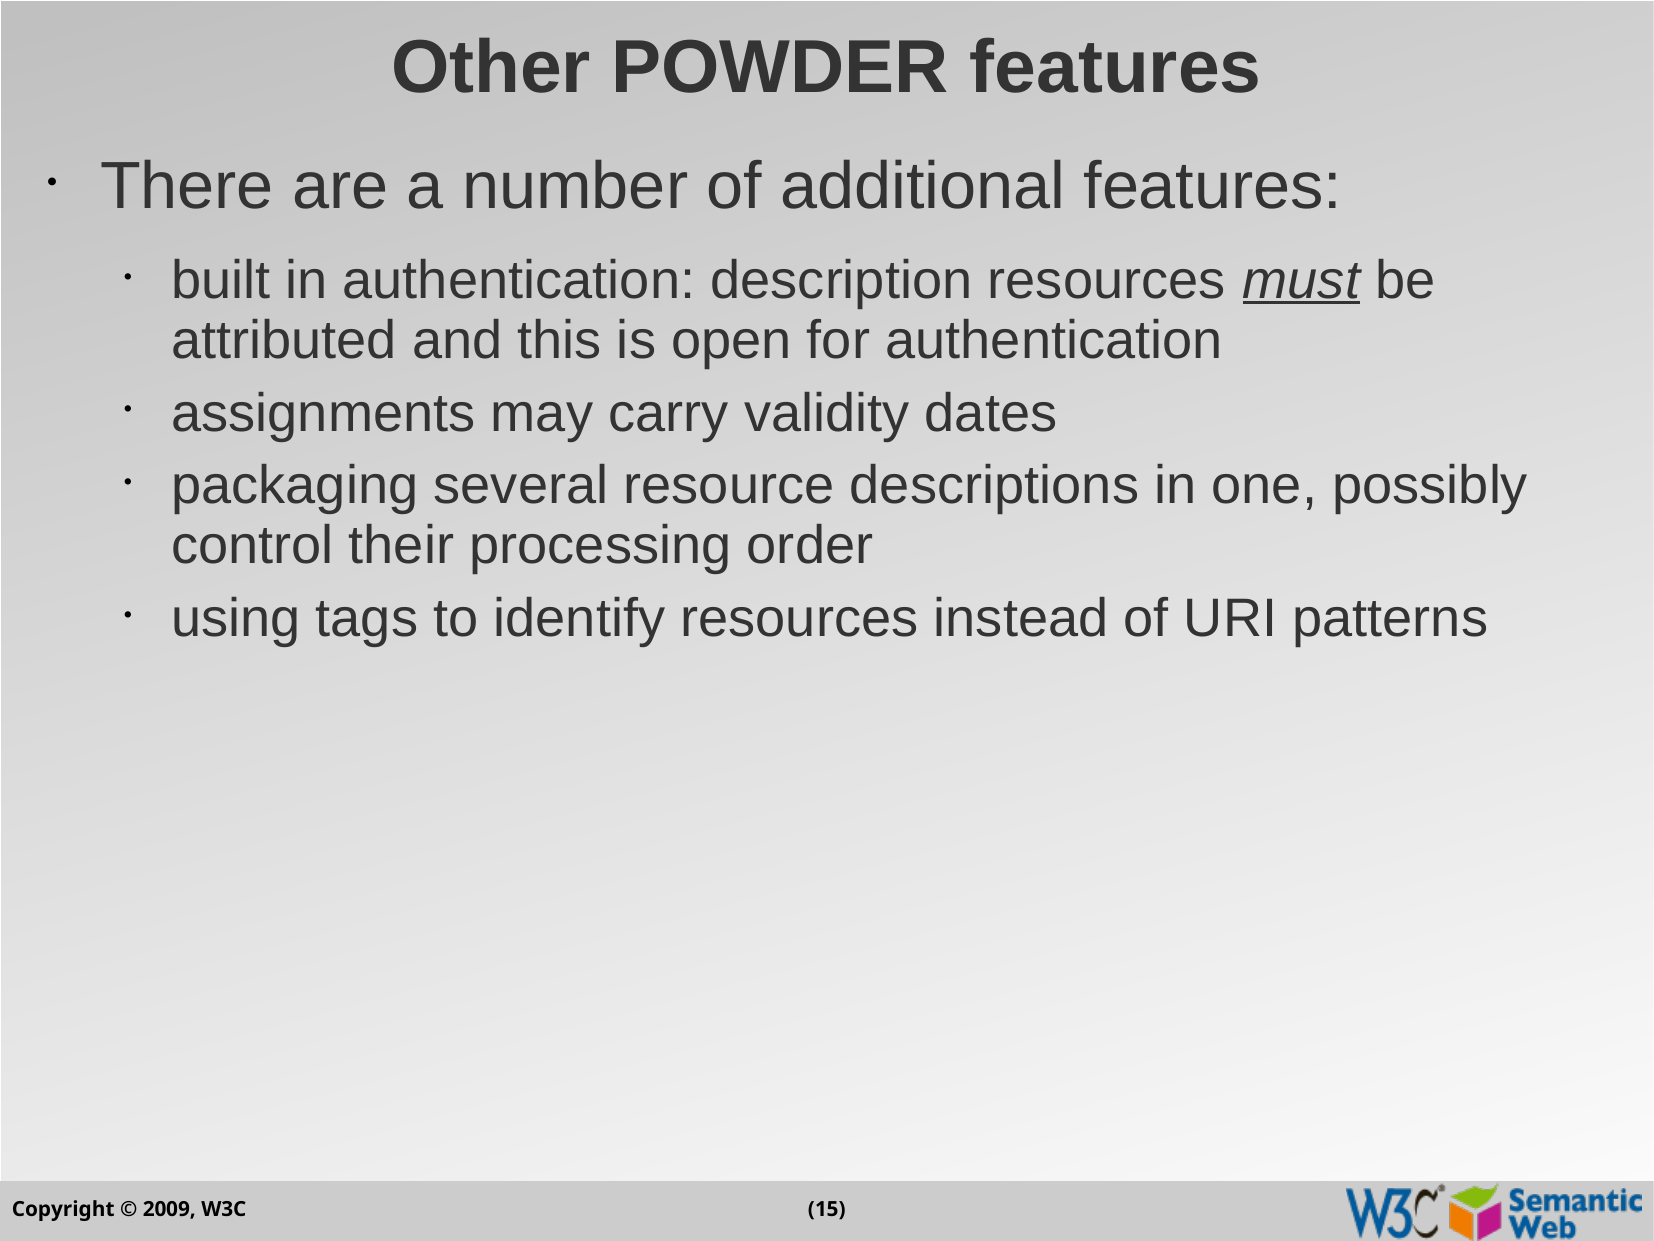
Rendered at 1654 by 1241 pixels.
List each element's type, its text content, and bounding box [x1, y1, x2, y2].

picture [1, 125, 1654, 1241]
list There are a number of additional features: built in authentication: description resources must be attributed and this is open for authentication assignments may carry validity dates packaging several resource descriptions in one, possibly control their processing order using tags to identify resources instead of URI patterns [29, 147, 1624, 1119]
picture [1, 1, 1654, 5]
title Other POWDER features [0, 5, 1654, 125]
